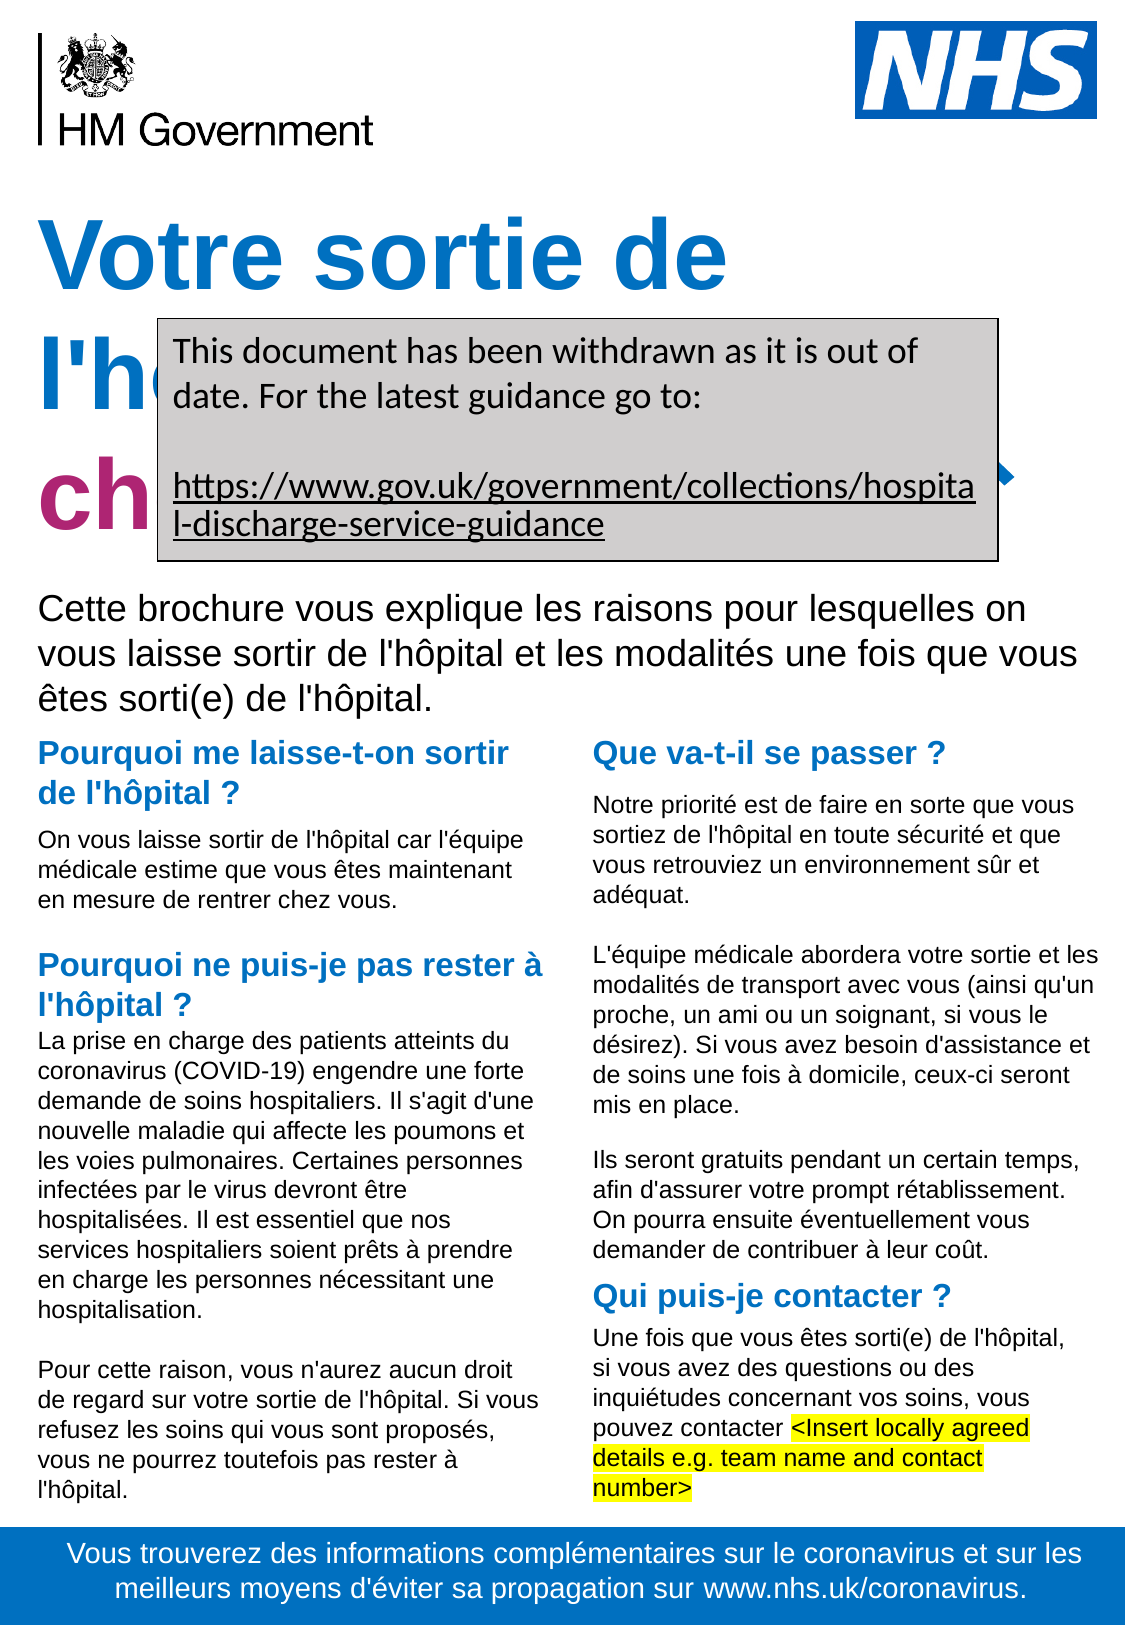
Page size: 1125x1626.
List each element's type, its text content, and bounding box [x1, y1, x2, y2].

text_box La prise en charge des patients atteints du coronavirus (COVID-19) engendre une forte demande de soins hospitaliers. Il s'agit d'une nouvelle maladie qui affecte les poumons et les voies pulmonaires. Certaines personnes infectées par le virus devront être hospitalisées. Il est essentiel que nos services hospitaliers soient prêts à prendre en charge les personnes nécessitant une hospitalisation. Pour cette raison, vous n'aurez aucun droit de regard sur votre sortie de l'hôpital. Si vous refusez les soins qui vous sont proposés, vous ne pourrez toutefois pas rester à l'hôpital. [23, 1017, 556, 1511]
text_box Que va-t-il se passer ? Notre priorité est de faire en sorte que vous sortiez de l'hôpital en toute sécurité et que vous retrouviez un environnement sûr et adéquat. L'équipe médicale abordera votre sortie et les modalités de transport avec vous (ainsi qu'un proche, un ami ou un soignant, si vous le désirez). Si vous avez besoin d'assistance et de soins une fois à domicile, ceux-ci seront mis en place. Ils seront gratuits pendant un certain temps, afin d'assurer votre prompt rétablissement. On pourra ensuite éventuellement vous demander de contribuer à leur coût. [577, 724, 1116, 1383]
text_box Cette brochure vous explique les raisons pour lesquelles on vous laisse sortir de l'hôpital et les modalités une fois que vous êtes sorti(e) de l'hôpital. [22, 576, 1103, 728]
text_box Votre sortie de l'hôpital : rentrer chez vous [22, 182, 863, 561]
text_box Qui puis-je contacter ? Une fois que vous êtes sorti(e) de l'hôpital, si vous avez des questions ou des inquiétudes concernant vos soins, vous pouvez contacter <Insert locally agreed details e.g. team name and contact number> [578, 1267, 1101, 1509]
text_box This document has been withdrawn as it is out of date. For the latest guidance go to: https://www.gov.uk/government/collections/hospital-discharge-service-guidance [157, 318, 998, 562]
text_box Pourquoi me laisse-t-on sortir de l'hôpital ? On vous laisse sortir de l'hôpital car l'équipe médicale estime que vous êtes maintenant en mesure de rentrer chez vous. Pourquoi ne puis-je pas rester à l'hôpital ? [22, 724, 563, 1164]
picture [812, 360, 1029, 576]
